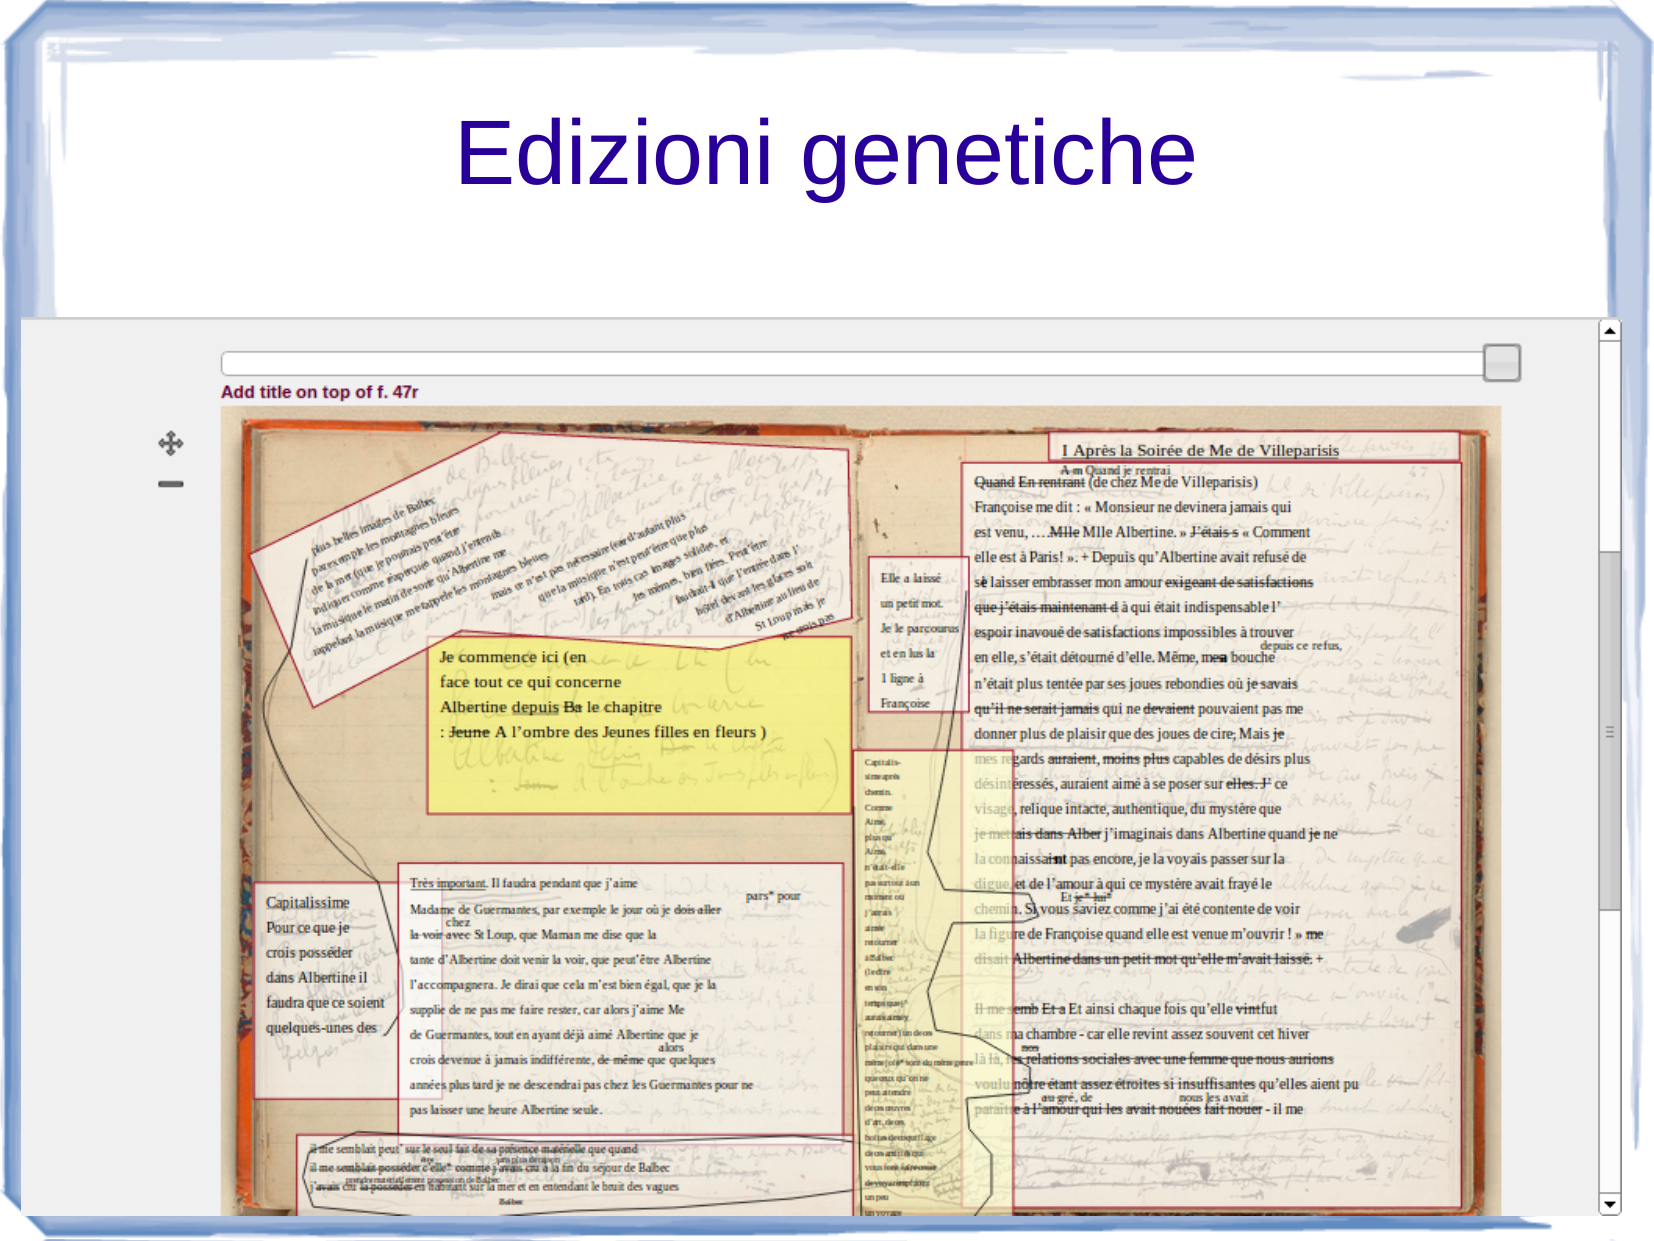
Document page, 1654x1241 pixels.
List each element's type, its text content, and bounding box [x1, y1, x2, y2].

picture [0, 0, 1654, 1241]
title Edizioni genetiche [82, 49, 1571, 257]
